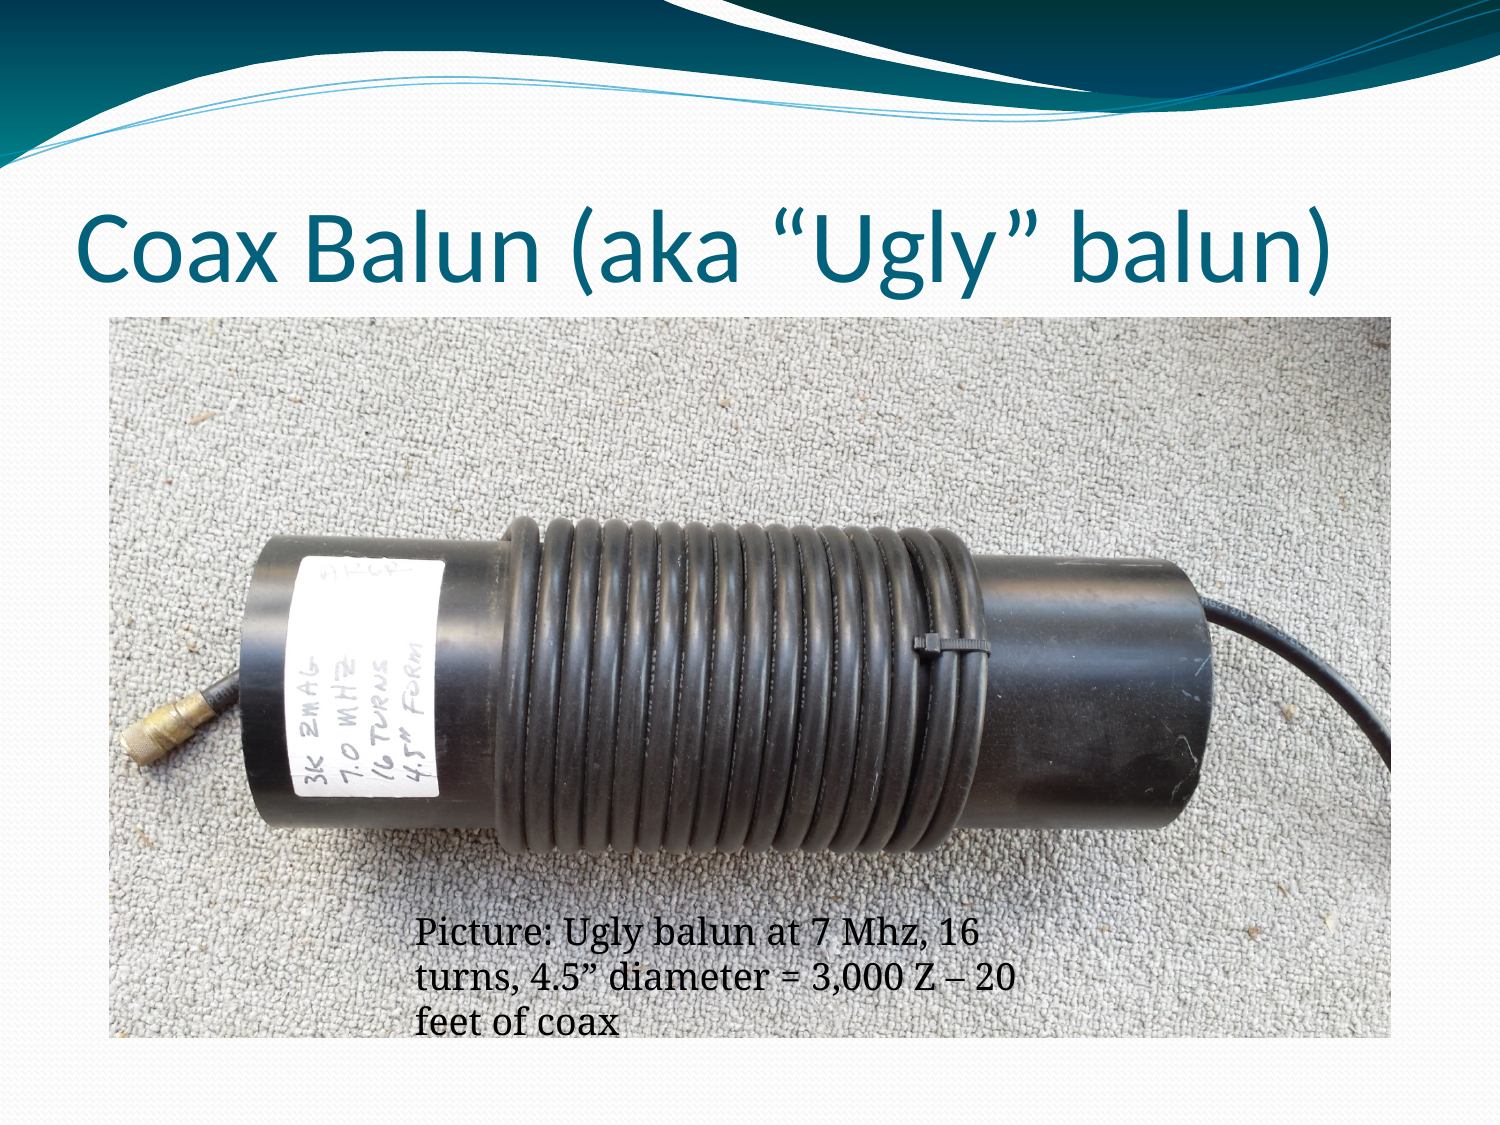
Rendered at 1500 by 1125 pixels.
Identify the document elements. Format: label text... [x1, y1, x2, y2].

picture [109, 317, 1391, 1038]
text_box Picture: Ugly balun at 7 Mhz, 16 turns, 4.5” diameter = 3,000 Z – 20 feet of coax [399, 900, 1075, 1007]
title Coax Balun (aka “Ugly” balun) [75, 115, 1426, 304]
